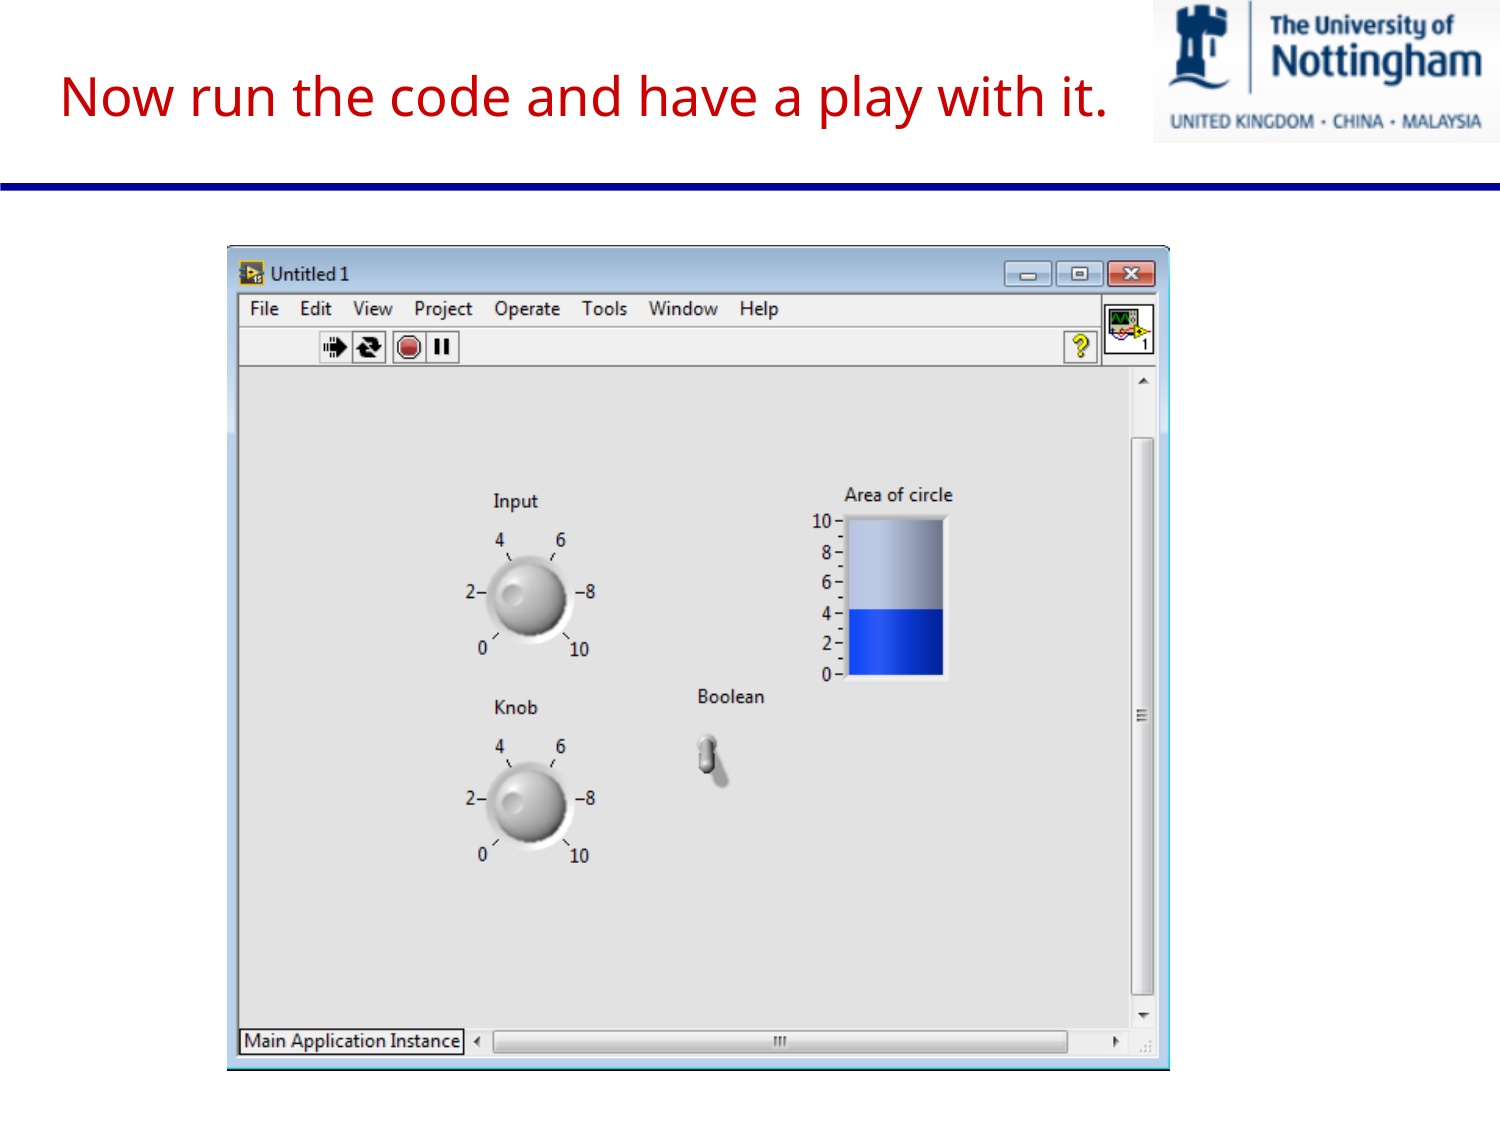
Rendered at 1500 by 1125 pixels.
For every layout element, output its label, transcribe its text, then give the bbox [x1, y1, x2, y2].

picture [227, 245, 1170, 1071]
title Now run the code and have a play with it. [59, 32, 1116, 159]
picture [1153, 0, 1500, 143]
